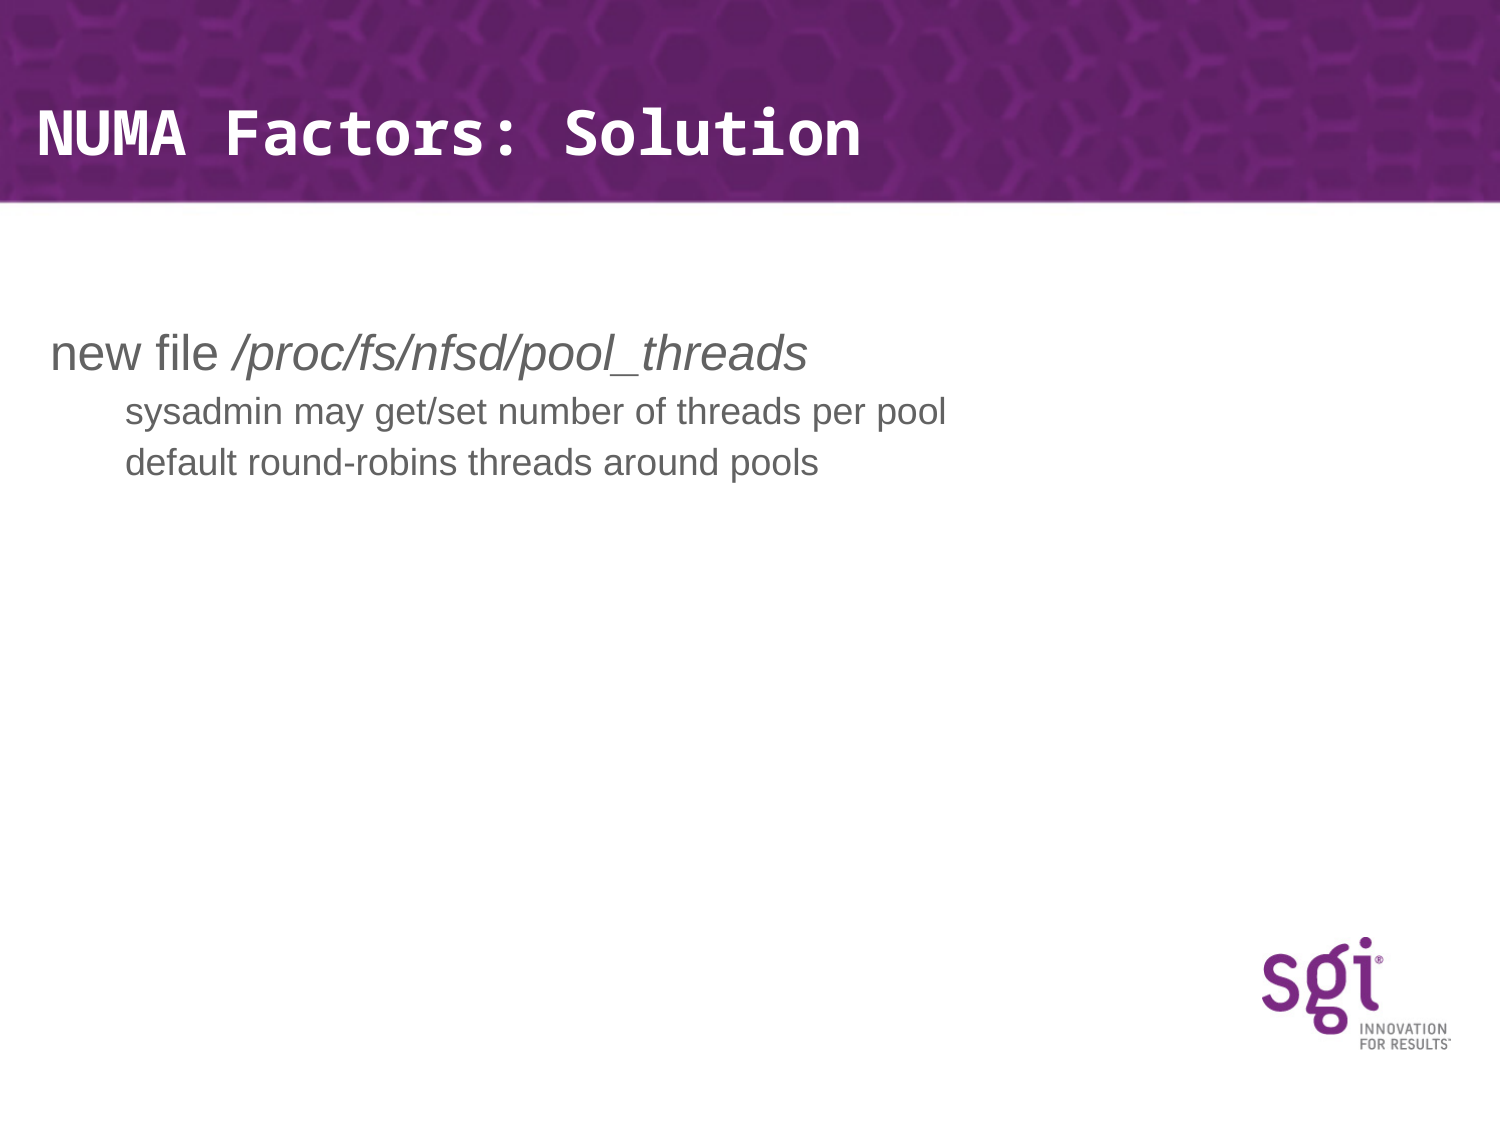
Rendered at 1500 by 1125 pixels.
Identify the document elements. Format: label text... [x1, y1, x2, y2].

title NUMA Factors: Solution [37, 37, 1313, 226]
picture [0, 0, 1500, 1050]
list new file /proc/fs/nfsd/pool_threads sysadmin may get/set number of threads per pool default round-robins threads around pools [50, 324, 1326, 863]
